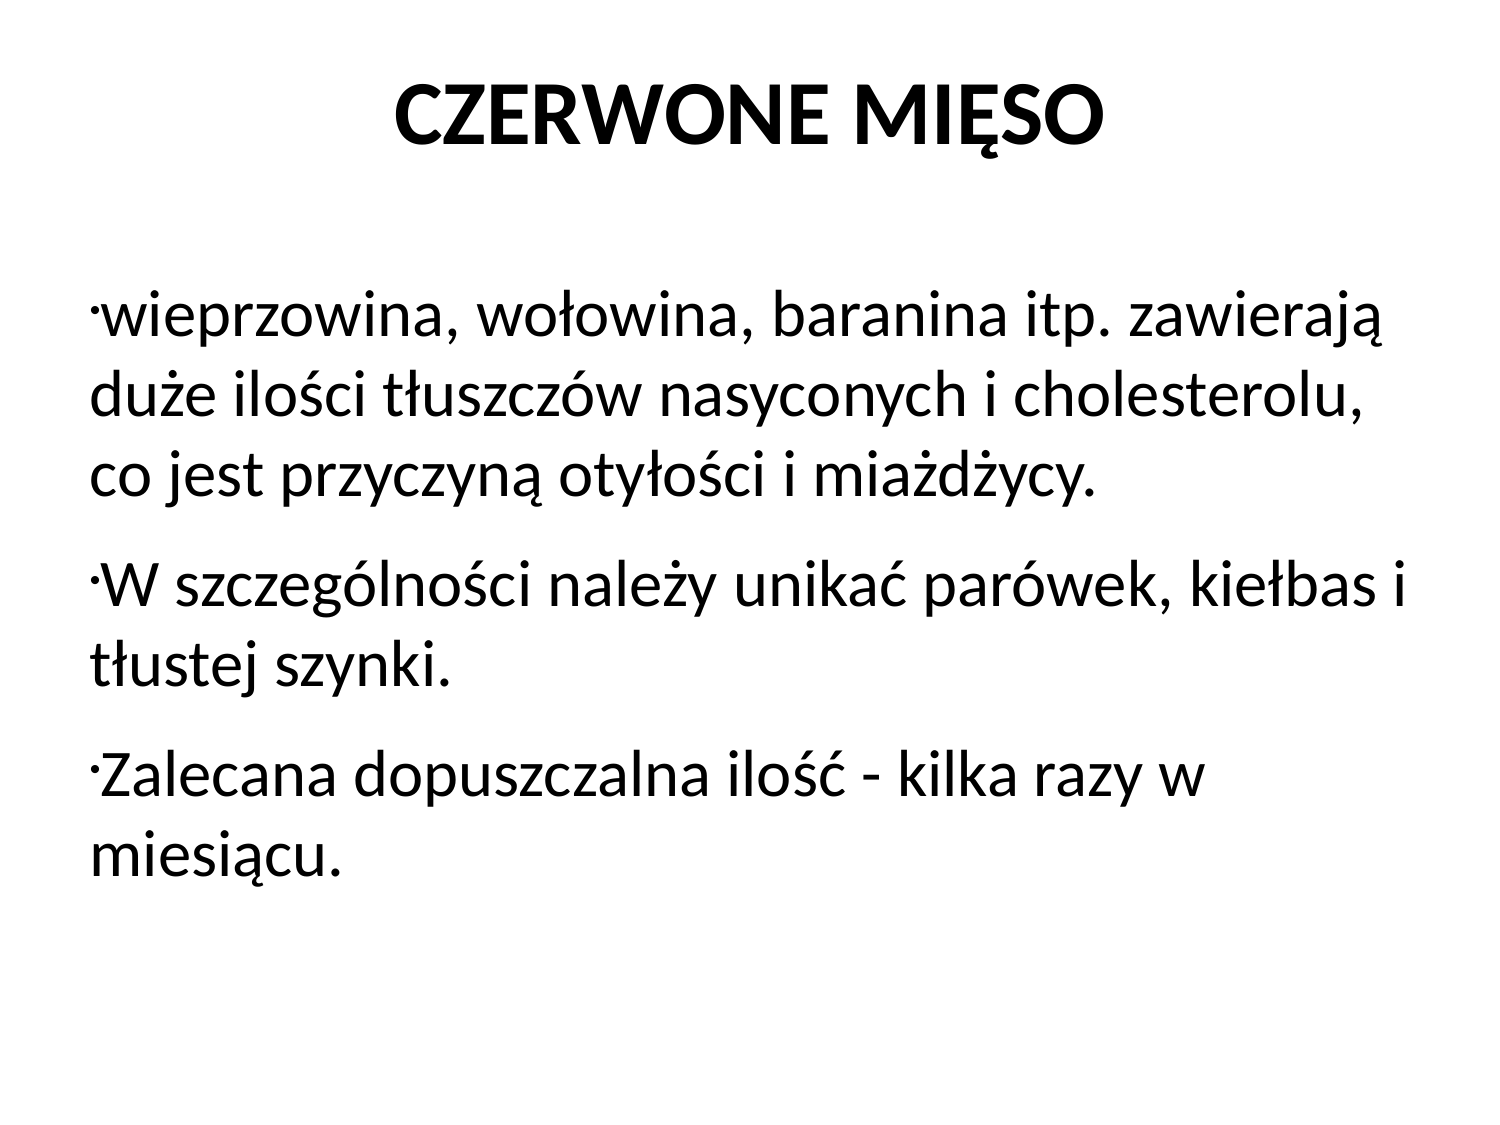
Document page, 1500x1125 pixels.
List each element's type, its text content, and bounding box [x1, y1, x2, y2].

title CZERWONE MIĘSO [75, 45, 1425, 233]
list wieprzowina, wołowina, baranina itp. zawierają duże ilości tłuszczów nasyconych i cholesterolu, co jest przyczyną otyłości i miażdżycy. W szczególności należy unikać parówek, kiełbas i tłustej szynki. Zalecana dopuszczalna ilość - kilka razy w miesiącu. [75, 262, 1425, 1005]
